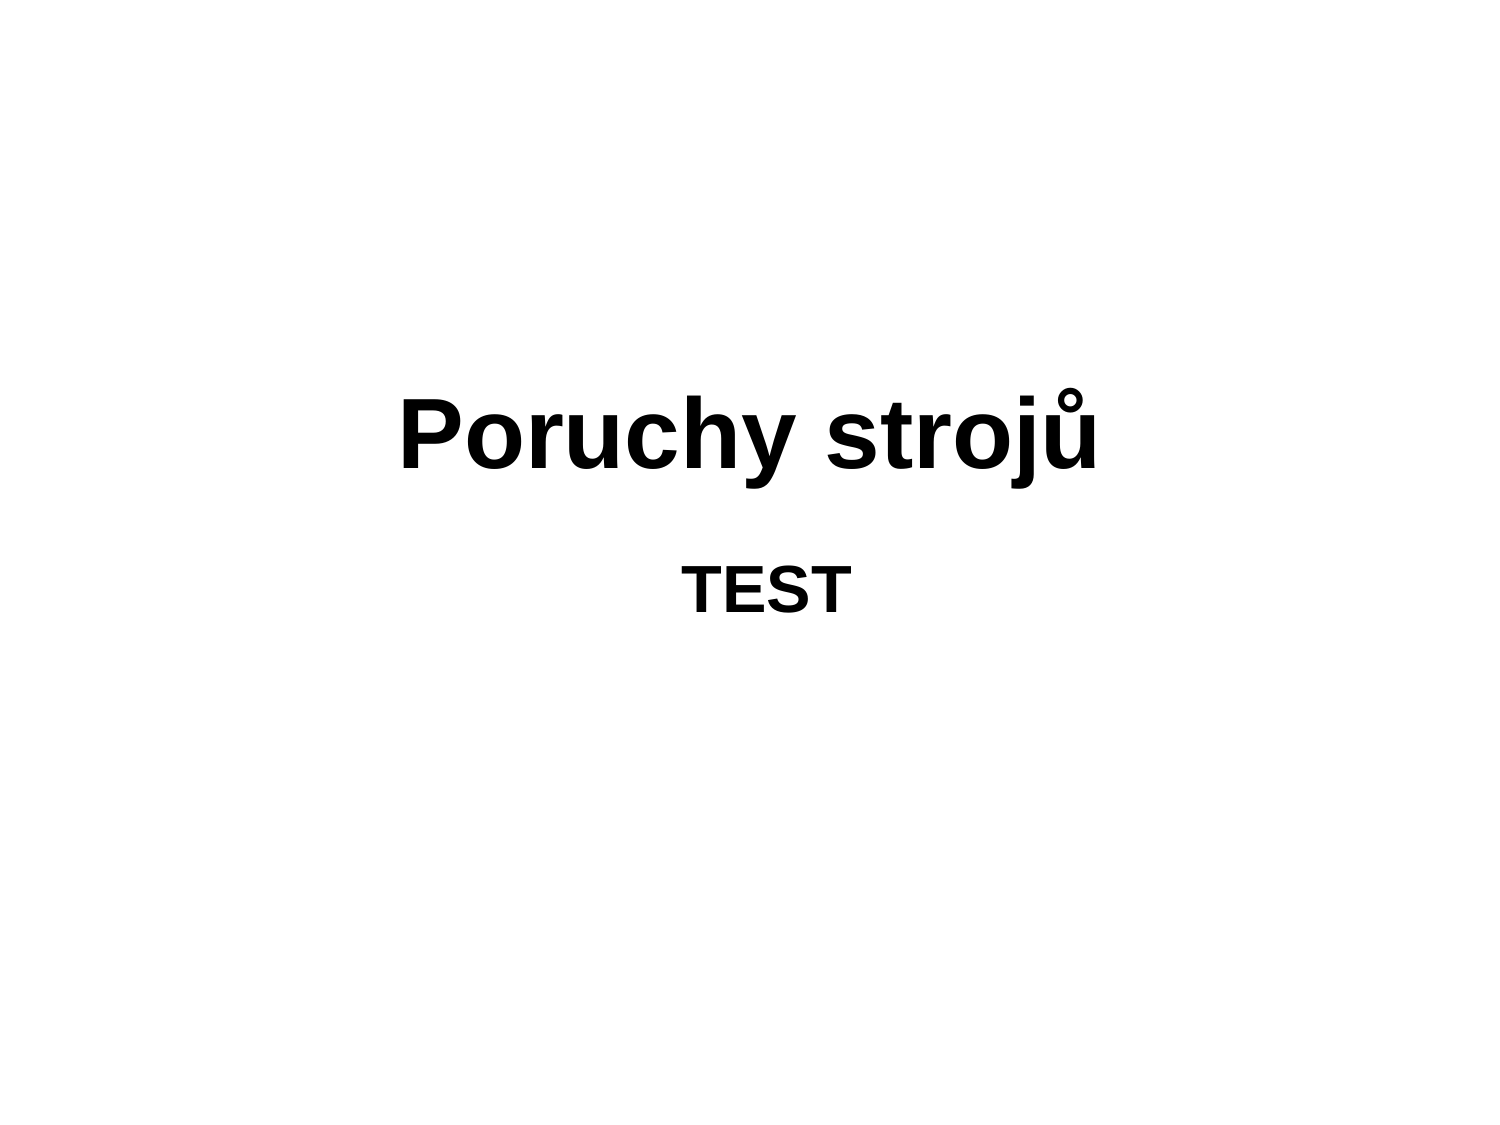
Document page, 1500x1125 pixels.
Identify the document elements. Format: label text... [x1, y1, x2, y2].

text_box TEST [242, 538, 1293, 827]
title Poruchy strojů [112, 267, 1388, 591]
